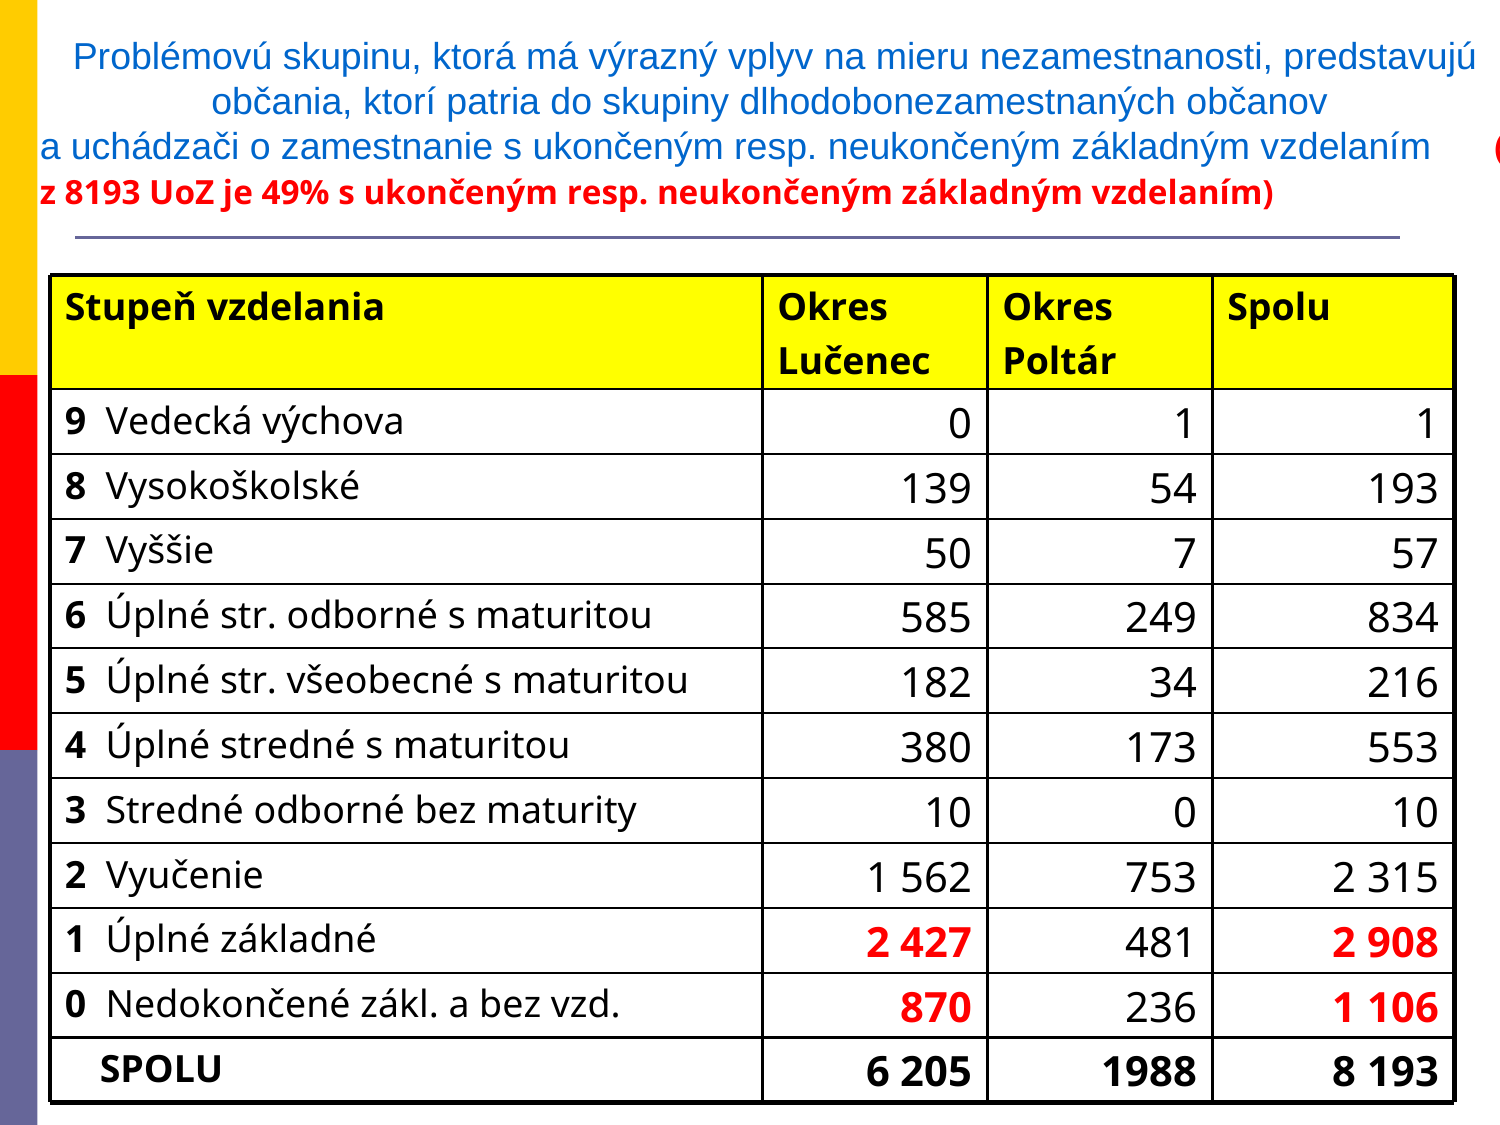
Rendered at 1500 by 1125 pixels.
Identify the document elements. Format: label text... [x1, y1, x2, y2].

text_box 236 [989, 974, 1211, 1036]
text_box 8 193 [1214, 1039, 1452, 1100]
text_box 5 Úplné str. všeobecné s maturitou [52, 649, 761, 712]
text_box 9 Vedecká výchova [52, 390, 761, 453]
text_box 8 Vysokoškolské [52, 455, 761, 518]
text_box 1 Úplné základné [52, 909, 761, 972]
text_box 0 [989, 779, 1211, 842]
text_box 2 427 [764, 909, 986, 972]
text_box 54 [989, 455, 1211, 518]
text_box 1 106 [1214, 974, 1452, 1036]
text_box 1988 [989, 1039, 1211, 1100]
text_box 1 [989, 390, 1211, 453]
text_box Okres Poltár [989, 277, 1211, 388]
text_box Okres Lučenec [764, 277, 986, 388]
text_box 3 Stredné odborné bez maturity [52, 779, 761, 842]
text_box 2 908 [1214, 909, 1452, 972]
text_box 4 Úplné stredné s maturitou [52, 714, 761, 777]
text_box 0 [764, 390, 986, 453]
text_box 1 [1214, 390, 1452, 453]
text_box 216 [1214, 649, 1452, 712]
text_box 2 315 [1214, 844, 1452, 907]
text_box 7 Vyššie [52, 520, 761, 583]
text_box Spolu [1214, 277, 1452, 388]
text_box 753 [989, 844, 1211, 907]
text_box 10 [1214, 779, 1452, 842]
text_box 481 [989, 909, 1211, 972]
text_box Problémovú skupinu, ktorá má výrazný vplyv na mieru nezamestnanosti, predstavujú občania, ktorí patria do skupiny dlhodobonezamestnaných občanov a uchádzači o zamestnanie s ukončeným resp. neukončeným základným vzdelaním ( z 8193 UoZ je 49% s ukončeným resp. neukončeným základným vzdelaním) [24, 24, 1500, 266]
text_box Stupeň vzdelania [52, 277, 761, 388]
text_box 1 562 [764, 844, 986, 907]
text_box 0 Nedokončené zákl. a bez vzd. [52, 974, 761, 1036]
text_box 34 [989, 649, 1211, 712]
text_box 2 Vyučenie [52, 844, 761, 907]
text_box 7 [989, 520, 1211, 583]
text_box 50 [764, 520, 986, 583]
text_box 139 [764, 455, 986, 518]
text_box 6 205 [764, 1039, 986, 1100]
text_box 193 [1214, 455, 1452, 518]
text_box 834 [1214, 585, 1452, 647]
text_box 249 [989, 585, 1211, 647]
text_box 182 [764, 649, 986, 712]
text_box 6 Úplné str. odborné s maturitou [52, 585, 761, 647]
text_box 870 [764, 974, 986, 1036]
text_box 553 [1214, 714, 1452, 777]
text_box 173 [989, 714, 1211, 777]
text_box 10 [764, 779, 986, 842]
text_box SPOLU [52, 1039, 761, 1100]
text_box 57 [1214, 520, 1452, 583]
text_box 585 [764, 585, 986, 647]
text_box 380 [764, 714, 986, 777]
